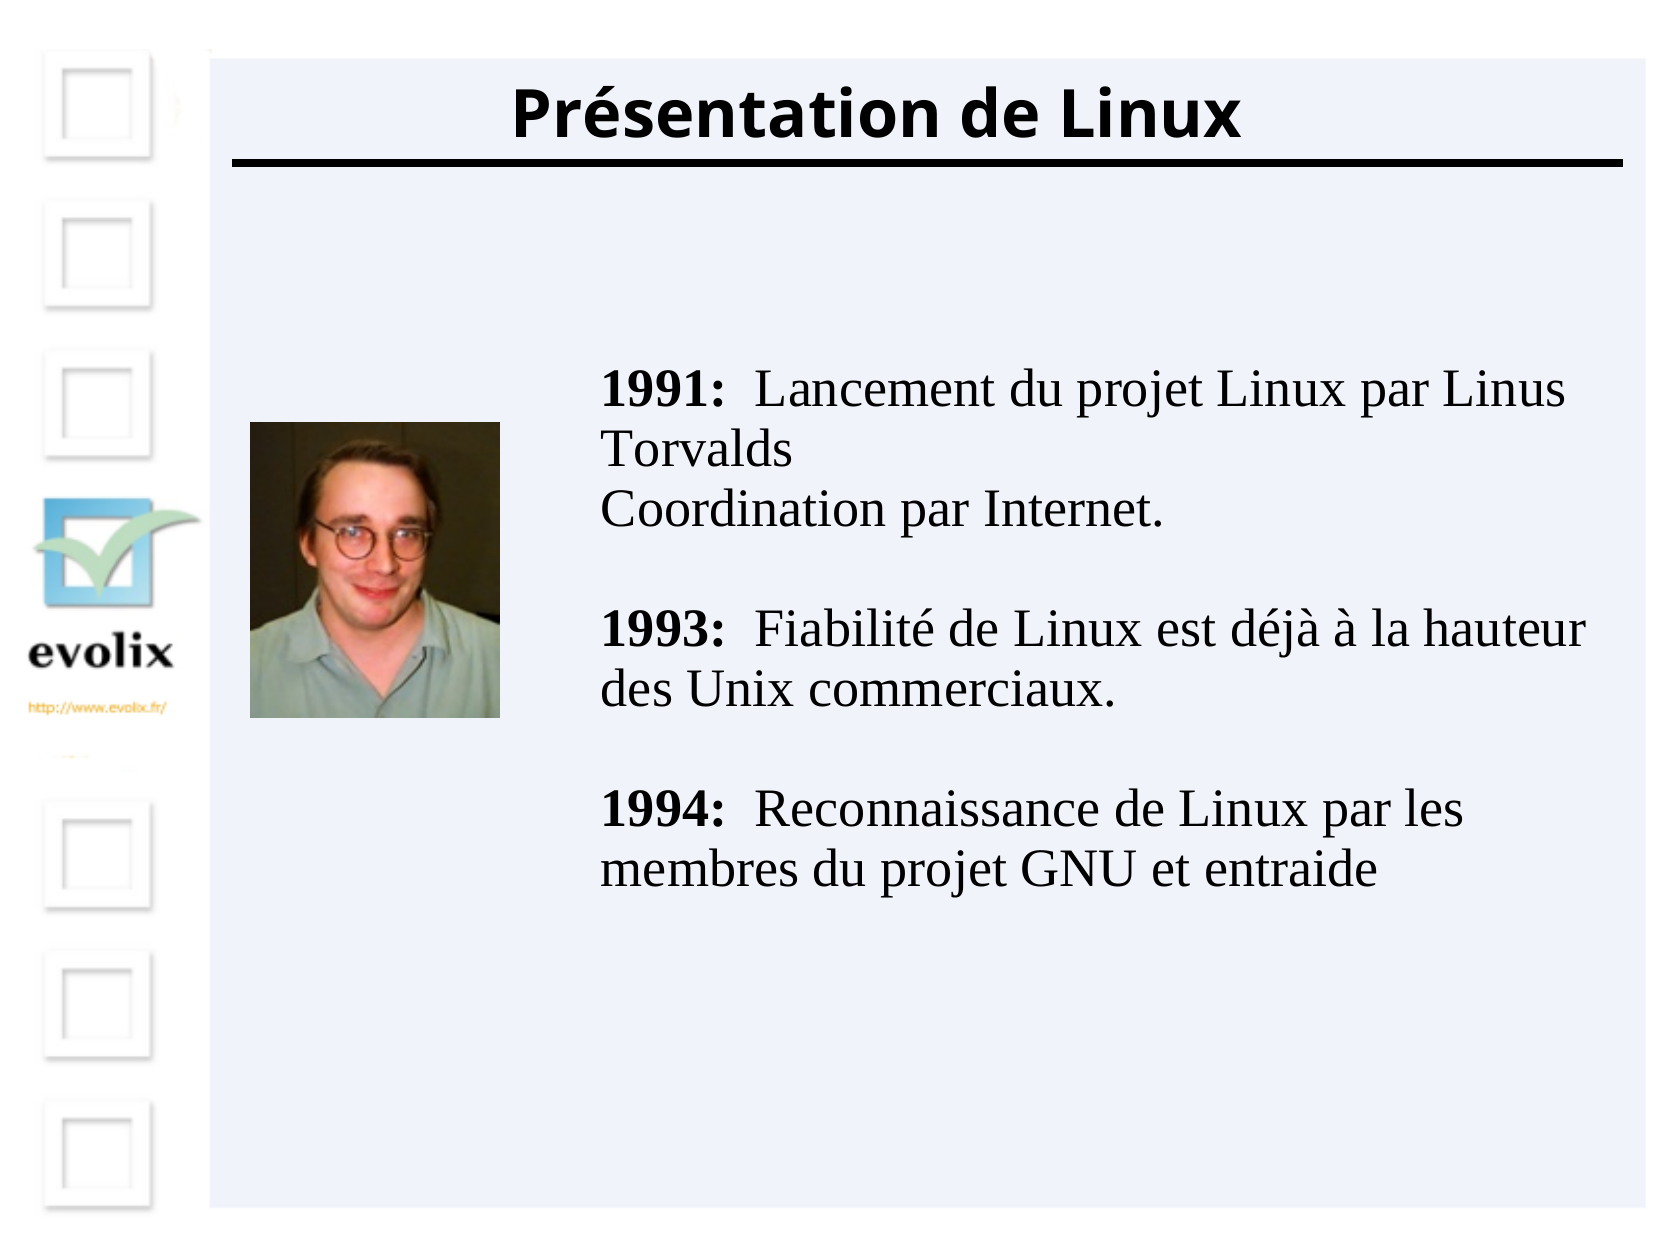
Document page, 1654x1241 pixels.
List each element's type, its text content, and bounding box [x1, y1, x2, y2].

picture [0, 49, 1654, 1218]
title Présentation de Linux [389, 58, 1364, 165]
subtitle 1991: Lancement du projet Linux par Linus Torvalds Coordination par Internet. 1993: Fiabilité de Linux est déjà à la hauteur des Unix commerciaux. 1994: Reconnaissance de Linux par les membres du projet GNU et entraide [525, 296, 1619, 960]
